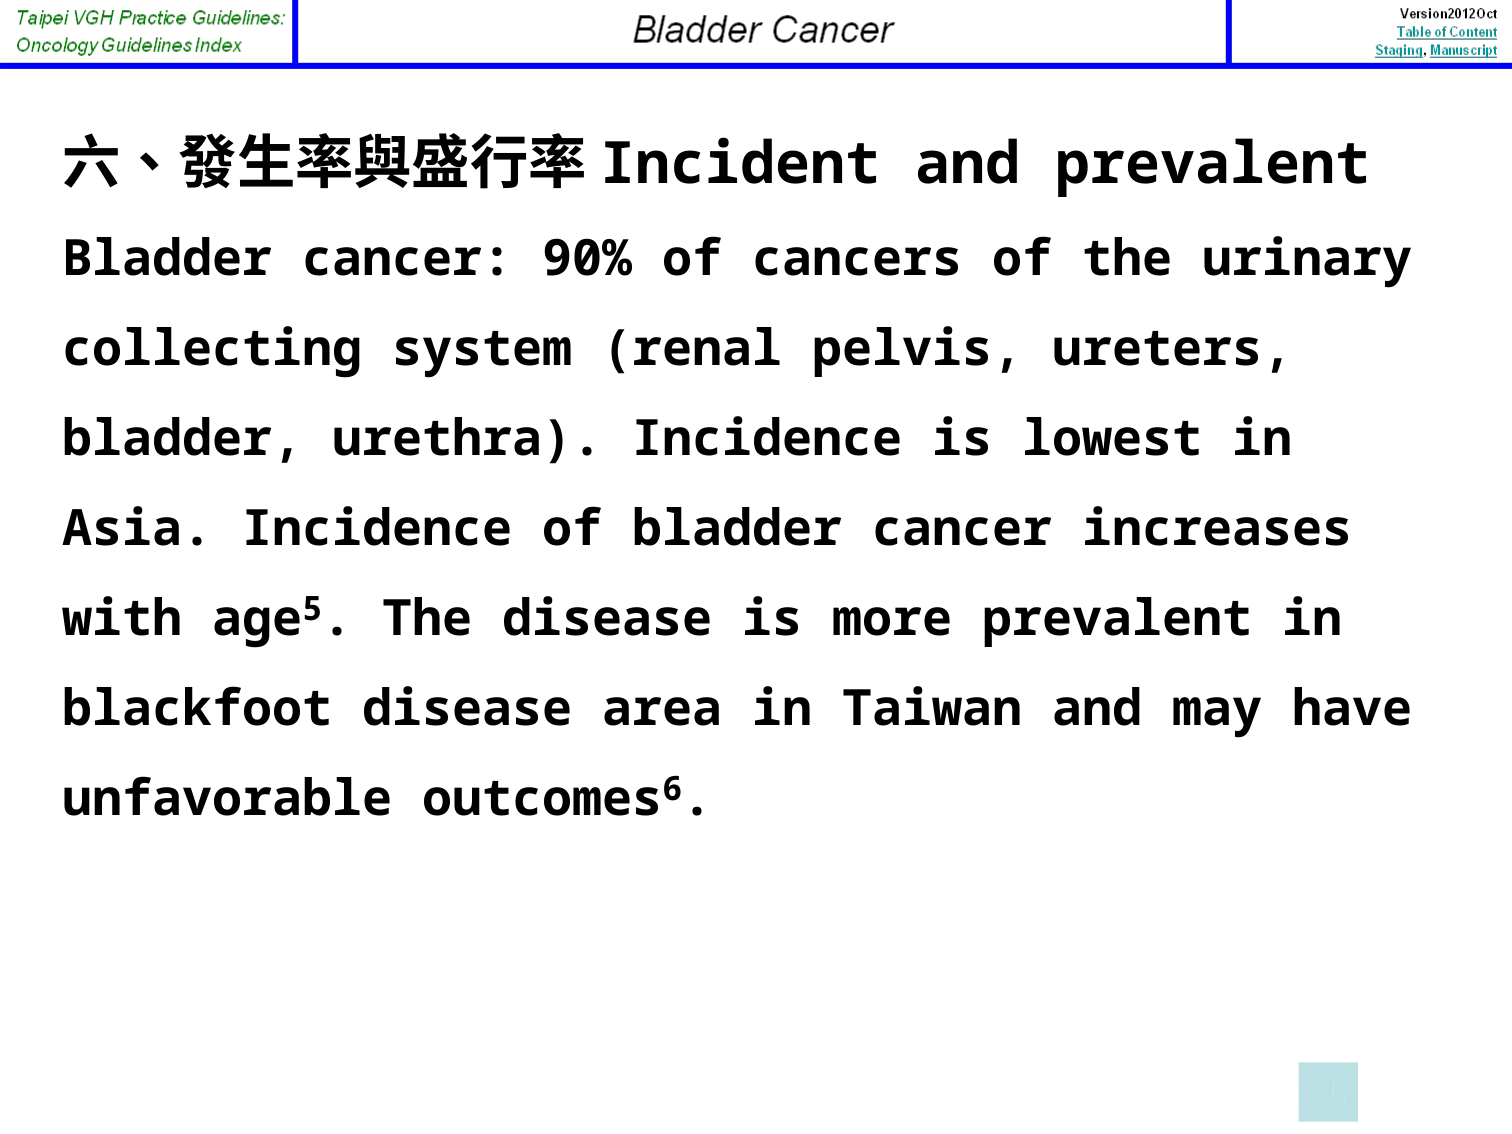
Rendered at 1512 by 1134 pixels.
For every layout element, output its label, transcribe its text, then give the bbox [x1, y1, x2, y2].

subtitle 六、發生率與盛行率Incident and prevalent Bladder cancer: 90% of cancers of the urinary collecting system (renal pelvis, ureters, bladder, urethra). Incidence is lowest in Asia. Incidence of bladder cancer increases with age5. The disease is more prevalent in blackfoot disease area in Taiwan and may have unfavorable outcomes6. [47, 82, 1477, 780]
